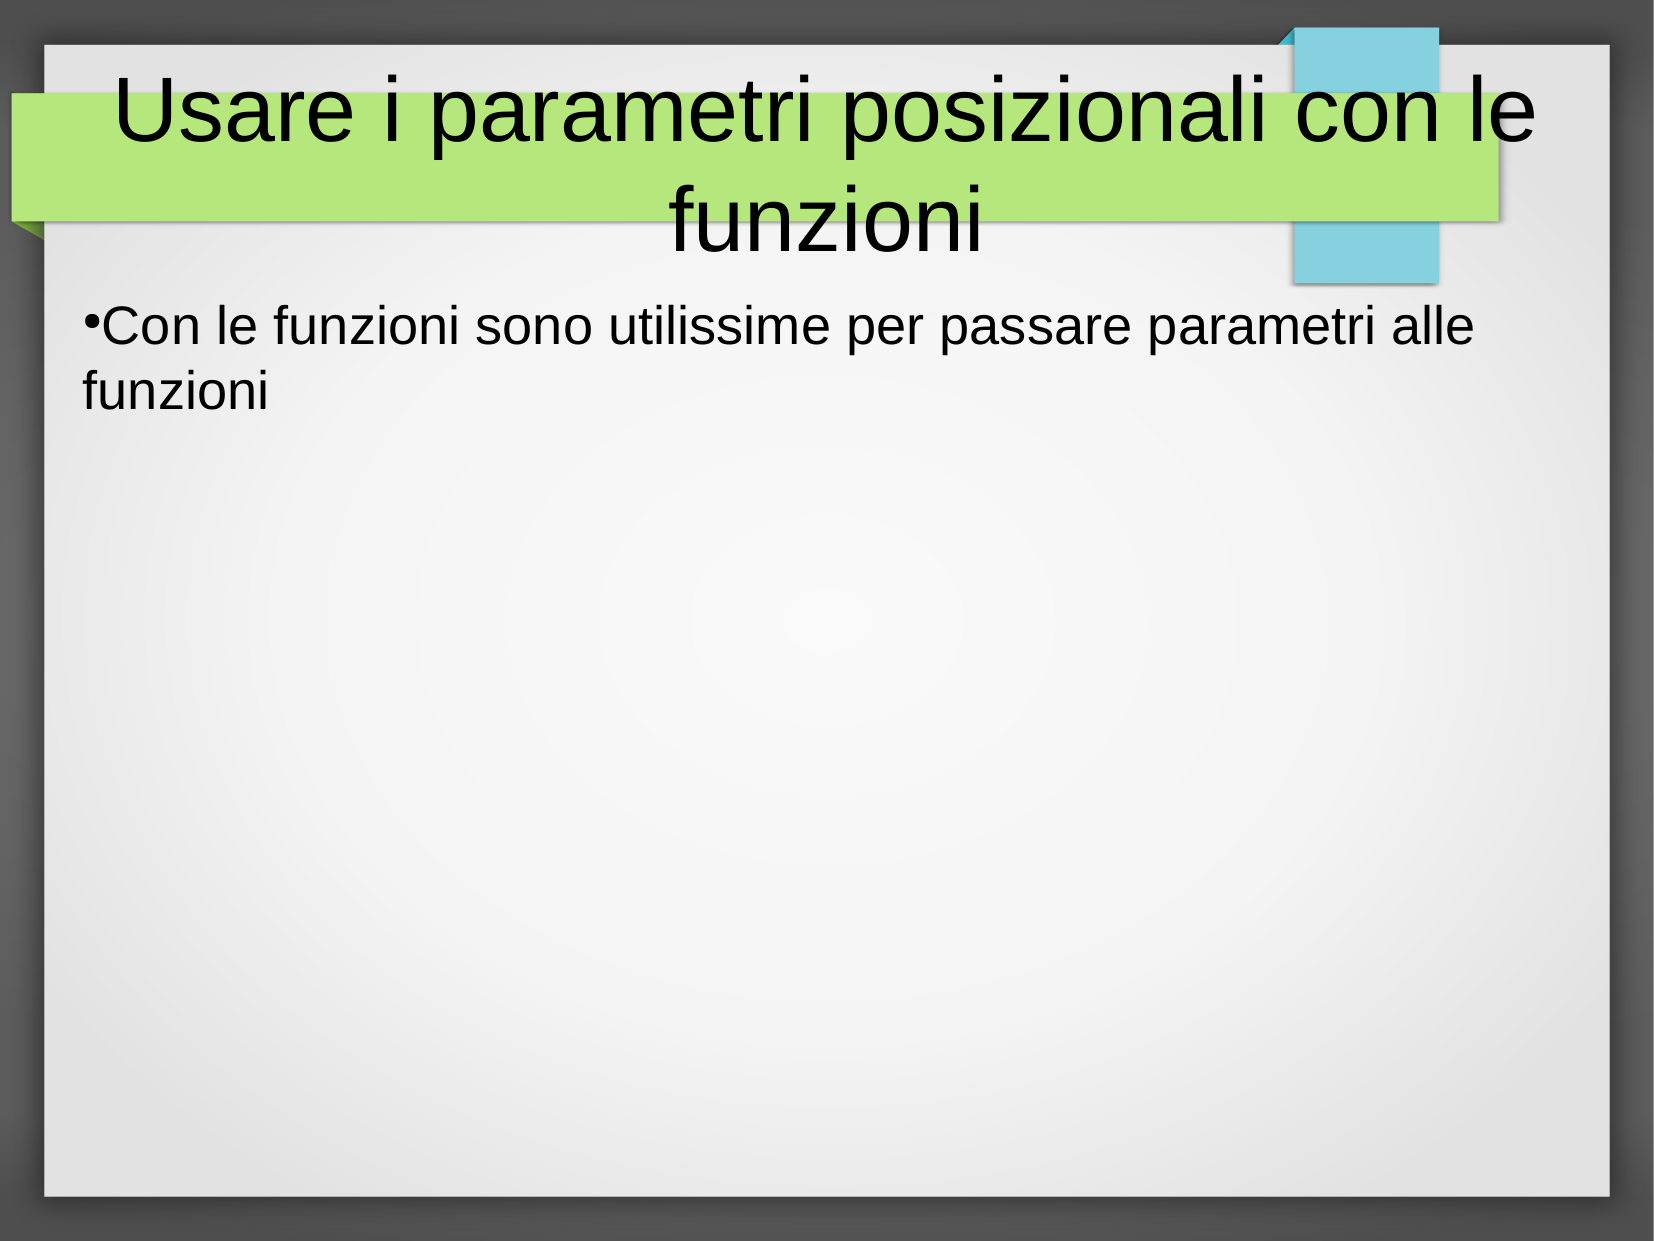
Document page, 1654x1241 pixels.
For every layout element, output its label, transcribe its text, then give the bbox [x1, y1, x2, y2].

title Usare i parametri posizionali con le funzioni [82, 49, 1571, 257]
list Con le funzioni sono utilissime per passare parametri alle funzioni [82, 290, 1571, 1010]
picture [0, 0, 1654, 1241]
